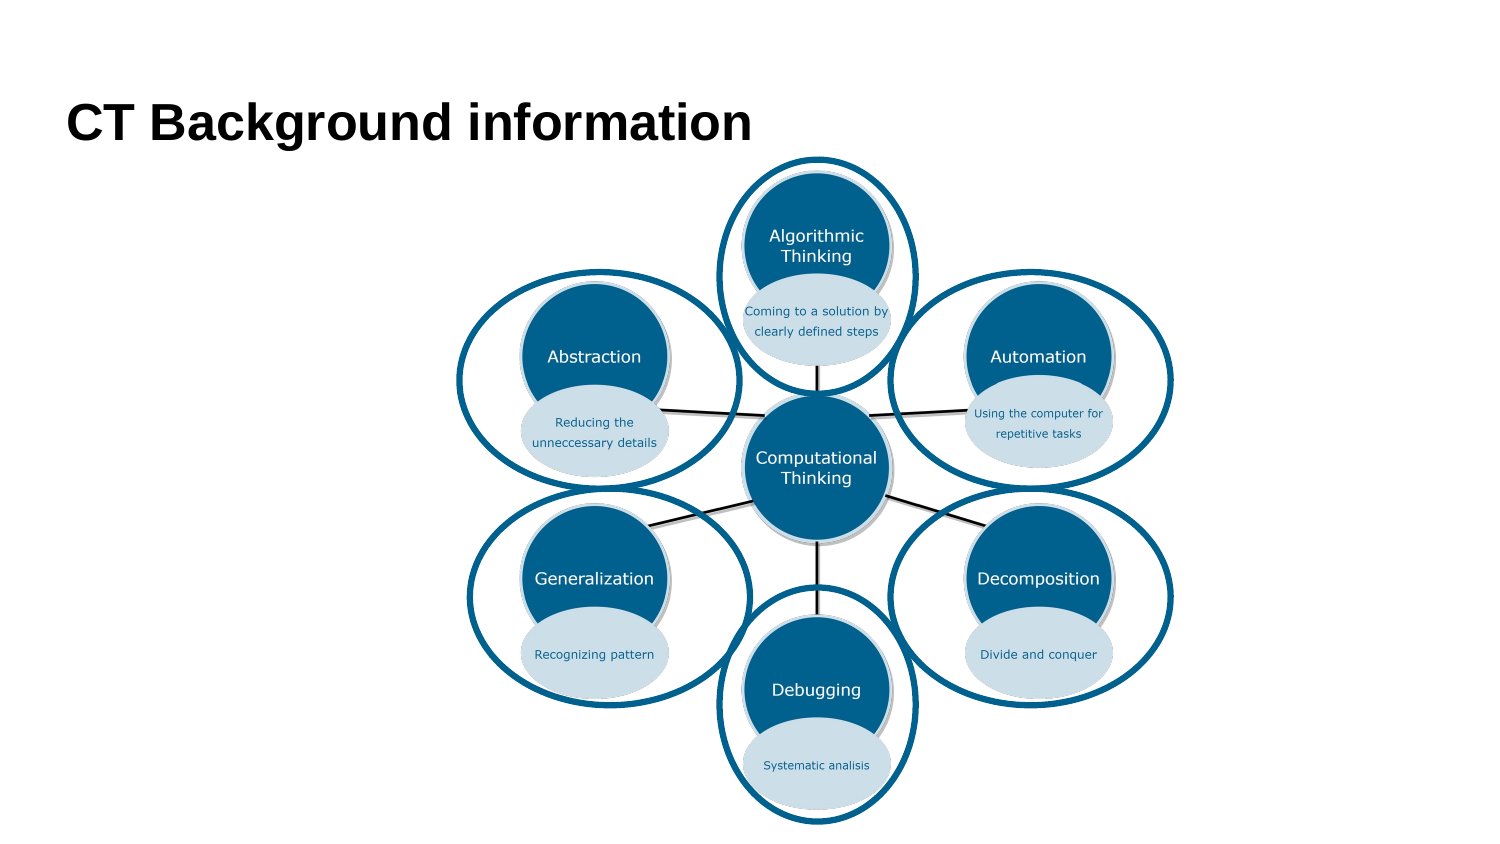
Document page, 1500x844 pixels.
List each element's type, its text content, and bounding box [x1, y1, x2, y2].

picture [782, 472, 790, 483]
picture [757, 453, 762, 463]
picture [867, 170, 1116, 312]
picture [775, 455, 781, 463]
picture [1070, 471, 1116, 506]
picture [519, 670, 766, 810]
picture [519, 493, 746, 701]
picture [793, 472, 798, 483]
picture [723, 591, 912, 810]
title CT Background information [51, 72, 1449, 167]
picture [822, 455, 830, 463]
picture [723, 170, 912, 390]
picture [519, 474, 565, 509]
picture [819, 472, 823, 483]
picture [894, 276, 1116, 485]
picture [519, 276, 736, 485]
picture [643, 358, 991, 617]
picture [844, 475, 850, 487]
picture [519, 170, 768, 320]
picture [850, 455, 861, 463]
picture [869, 664, 1116, 810]
picture [808, 475, 813, 483]
picture [894, 493, 1116, 701]
